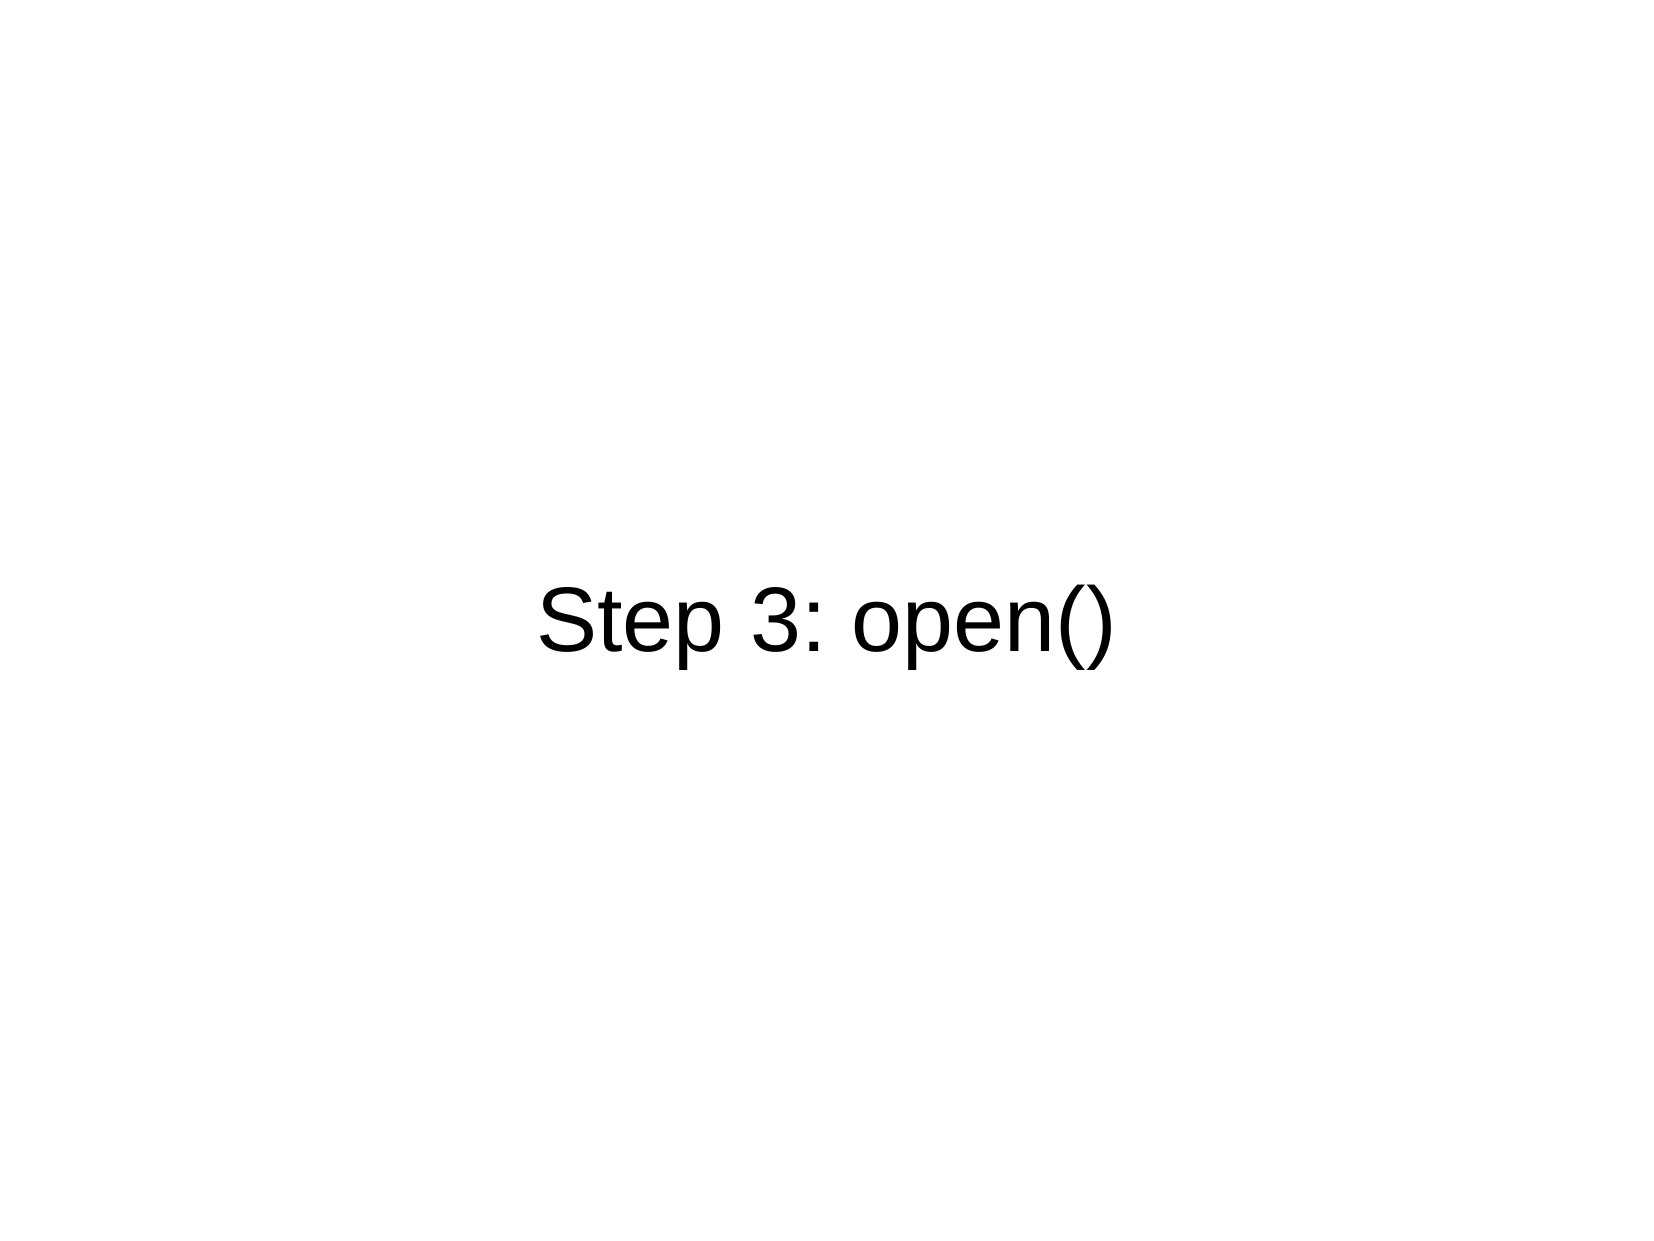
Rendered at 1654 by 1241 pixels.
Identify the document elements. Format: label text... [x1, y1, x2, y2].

title Step 3: open() [82, 523, 1571, 717]
